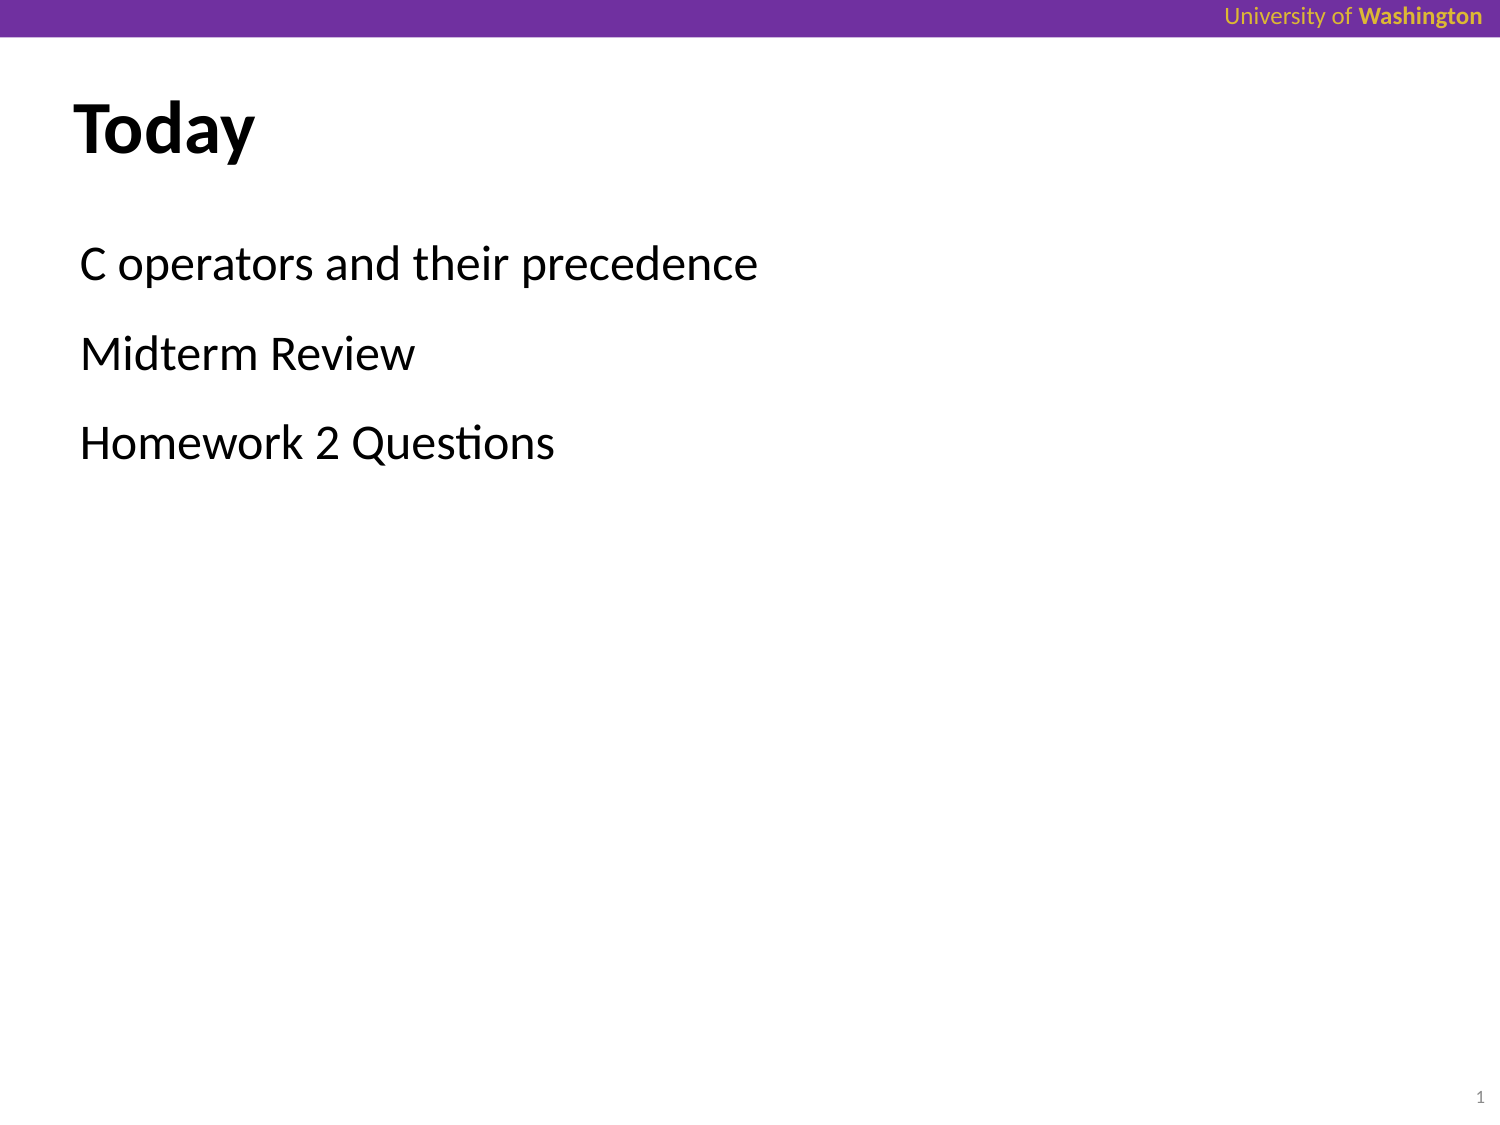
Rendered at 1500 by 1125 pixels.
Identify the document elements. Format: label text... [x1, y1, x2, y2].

title Today [58, 71, 1438, 197]
slide_number <number> [1400, 1077, 1500, 1125]
list C operators and their precedence Midterm Review Homework 2 Questions [65, 223, 1438, 1040]
